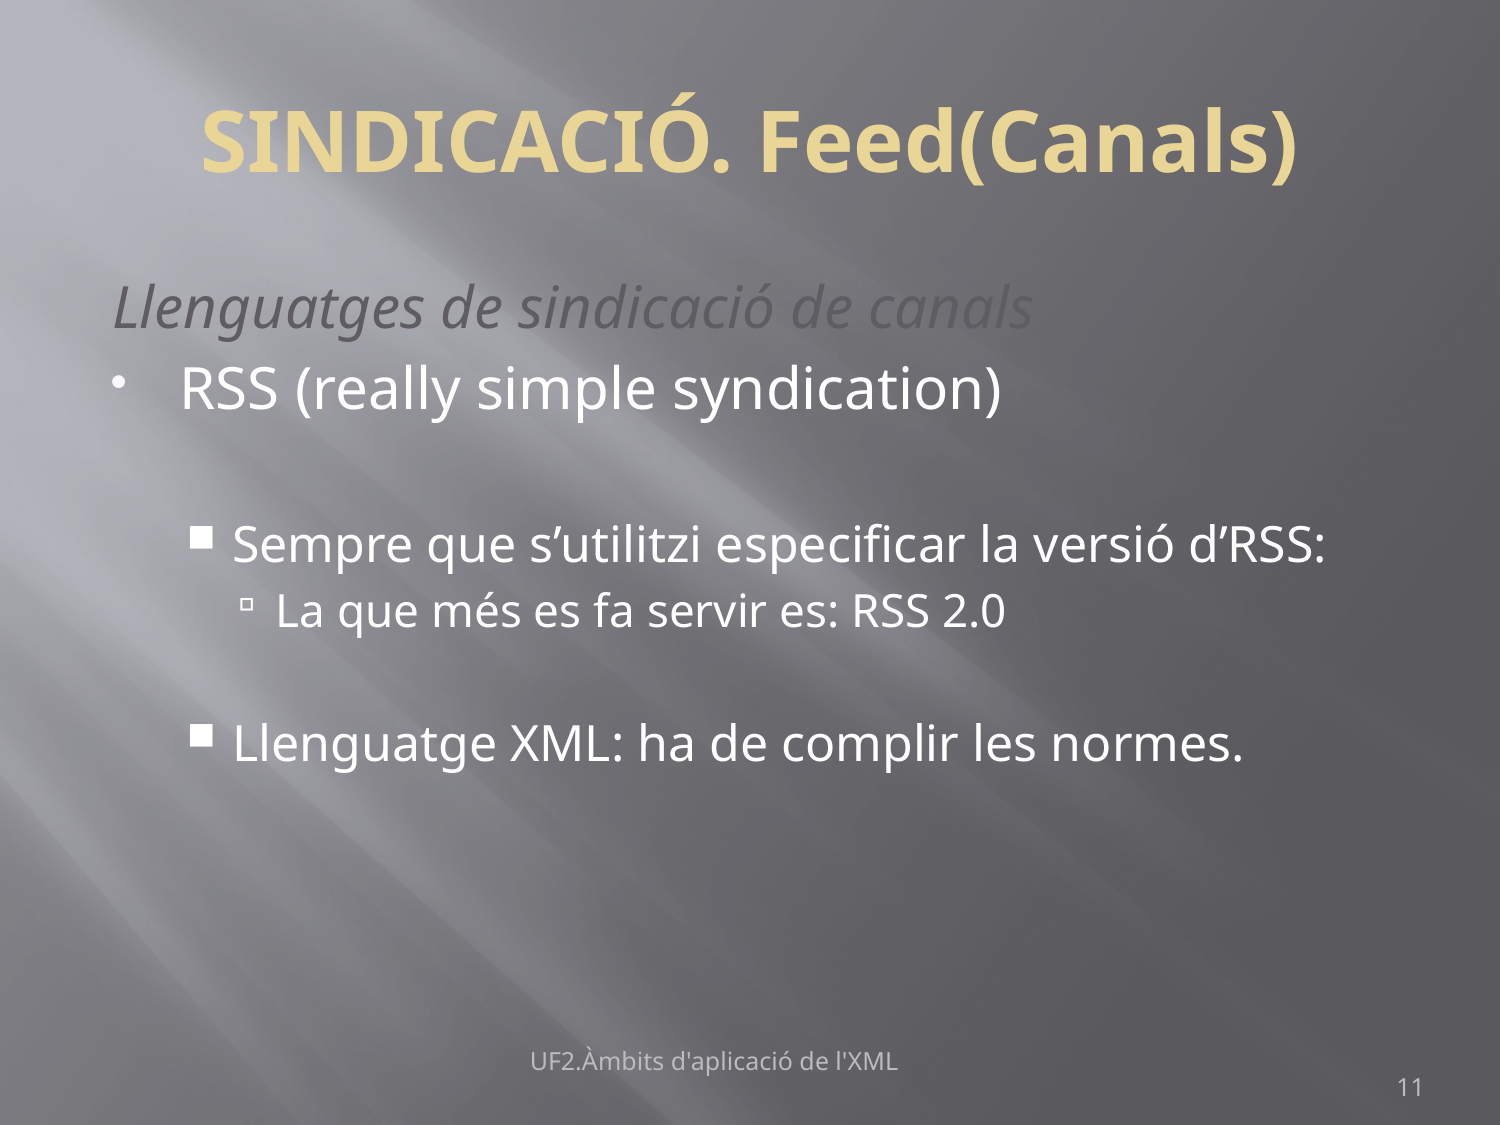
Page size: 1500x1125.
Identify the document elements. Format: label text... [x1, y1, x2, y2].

list Llenguatges de sindicació de canals RSS (really simple syndication) Sempre que s’utilitzi especificar la versió d’RSS: La que més es fa servir es: RSS 2.0 Llenguatge XML: ha de complir les normes. [75, 262, 1425, 1035]
slide_number <número> [1299, 1052, 1425, 1113]
title SINDICACIÓ. Feed(Canals) [75, 45, 1425, 233]
picture [0, 0, 1500, 1125]
footer UF2.Àmbits d'aplicació de l'XML [512, 1052, 988, 1113]
